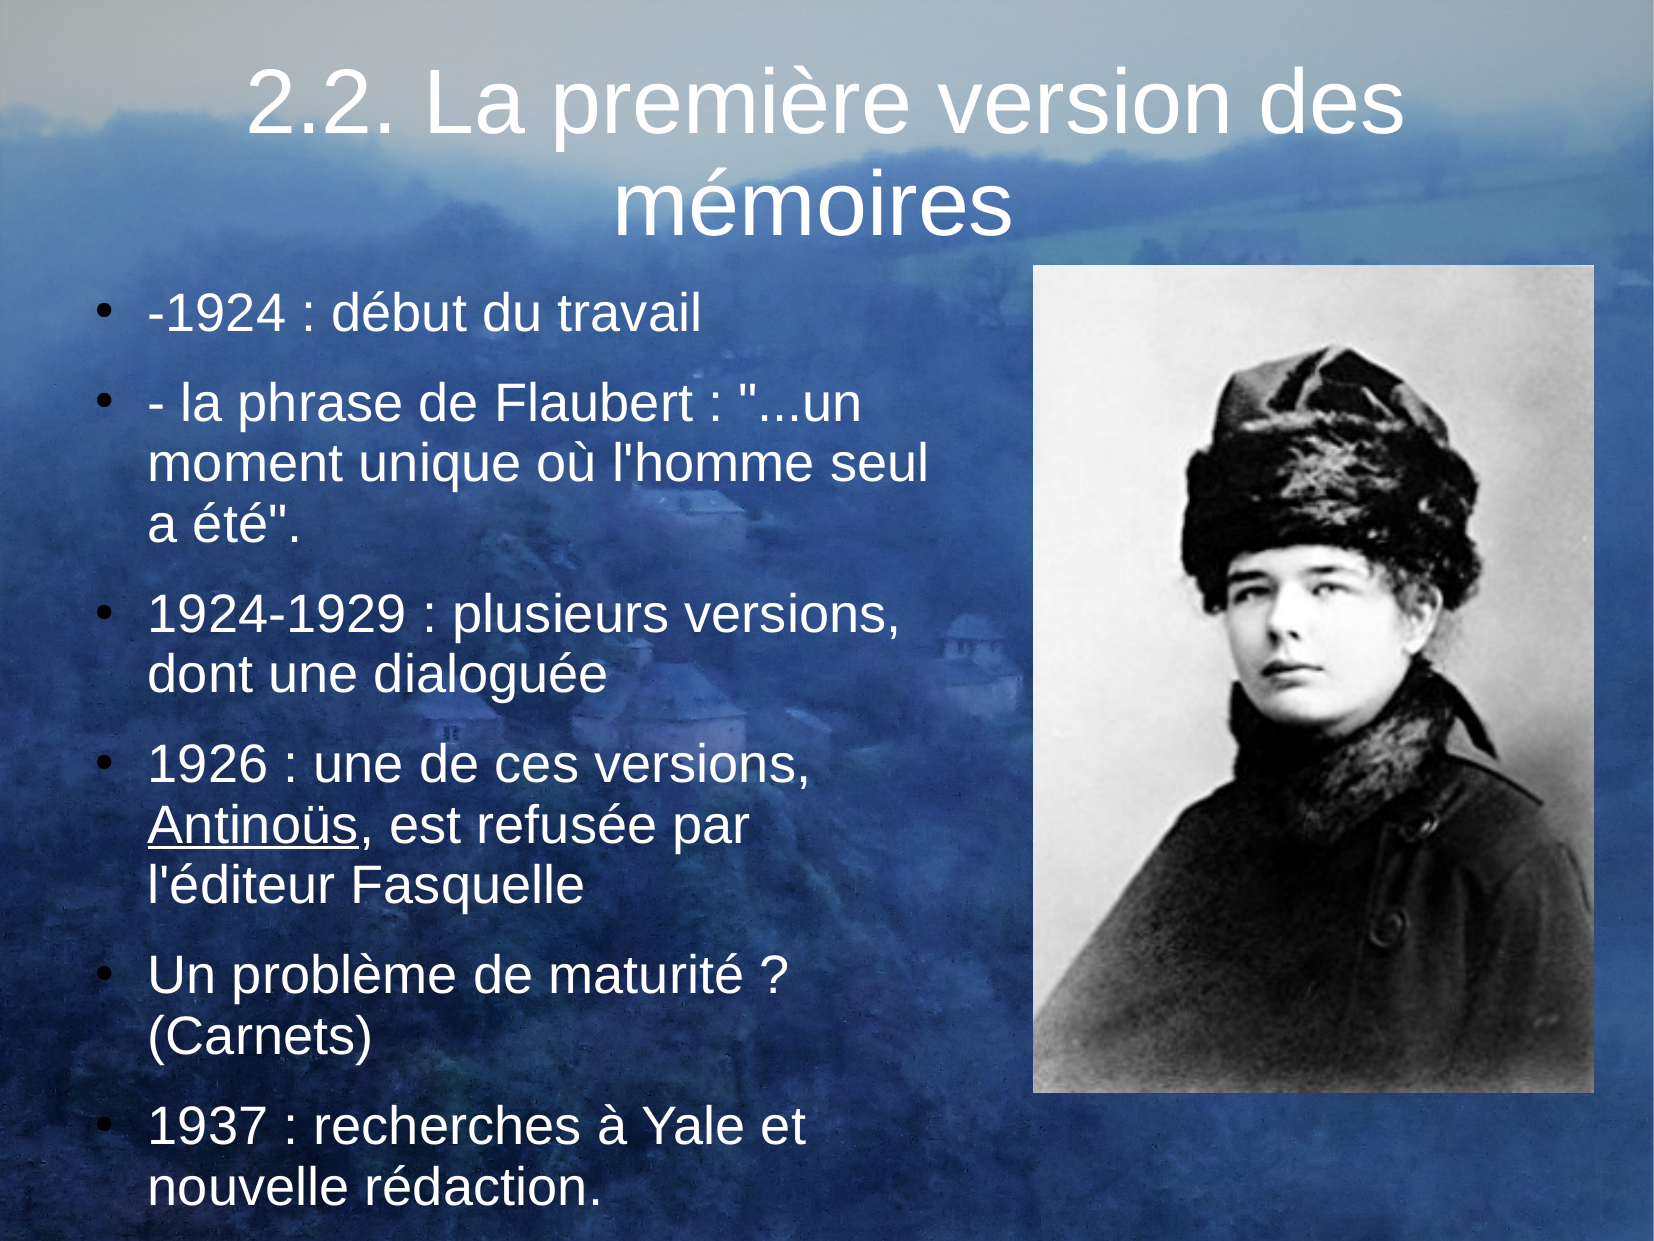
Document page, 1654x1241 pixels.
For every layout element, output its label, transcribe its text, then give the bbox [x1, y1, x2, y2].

picture [0, 0, 1654, 1241]
title 2.2. La première version des mémoires [82, 49, 1571, 257]
list -1924 : début du travail - la phrase de Flaubert : "...un moment unique où l'homme seul a été". 1924-1929 : plusieurs versions, dont une dialoguée 1926 : une de ces versions, Antinoüs, est refusée par l'éditeur Fasquelle Un problème de maturité ? (Carnets) 1937 : recherches à Yale et nouvelle rédaction. [76, 281, 945, 1217]
